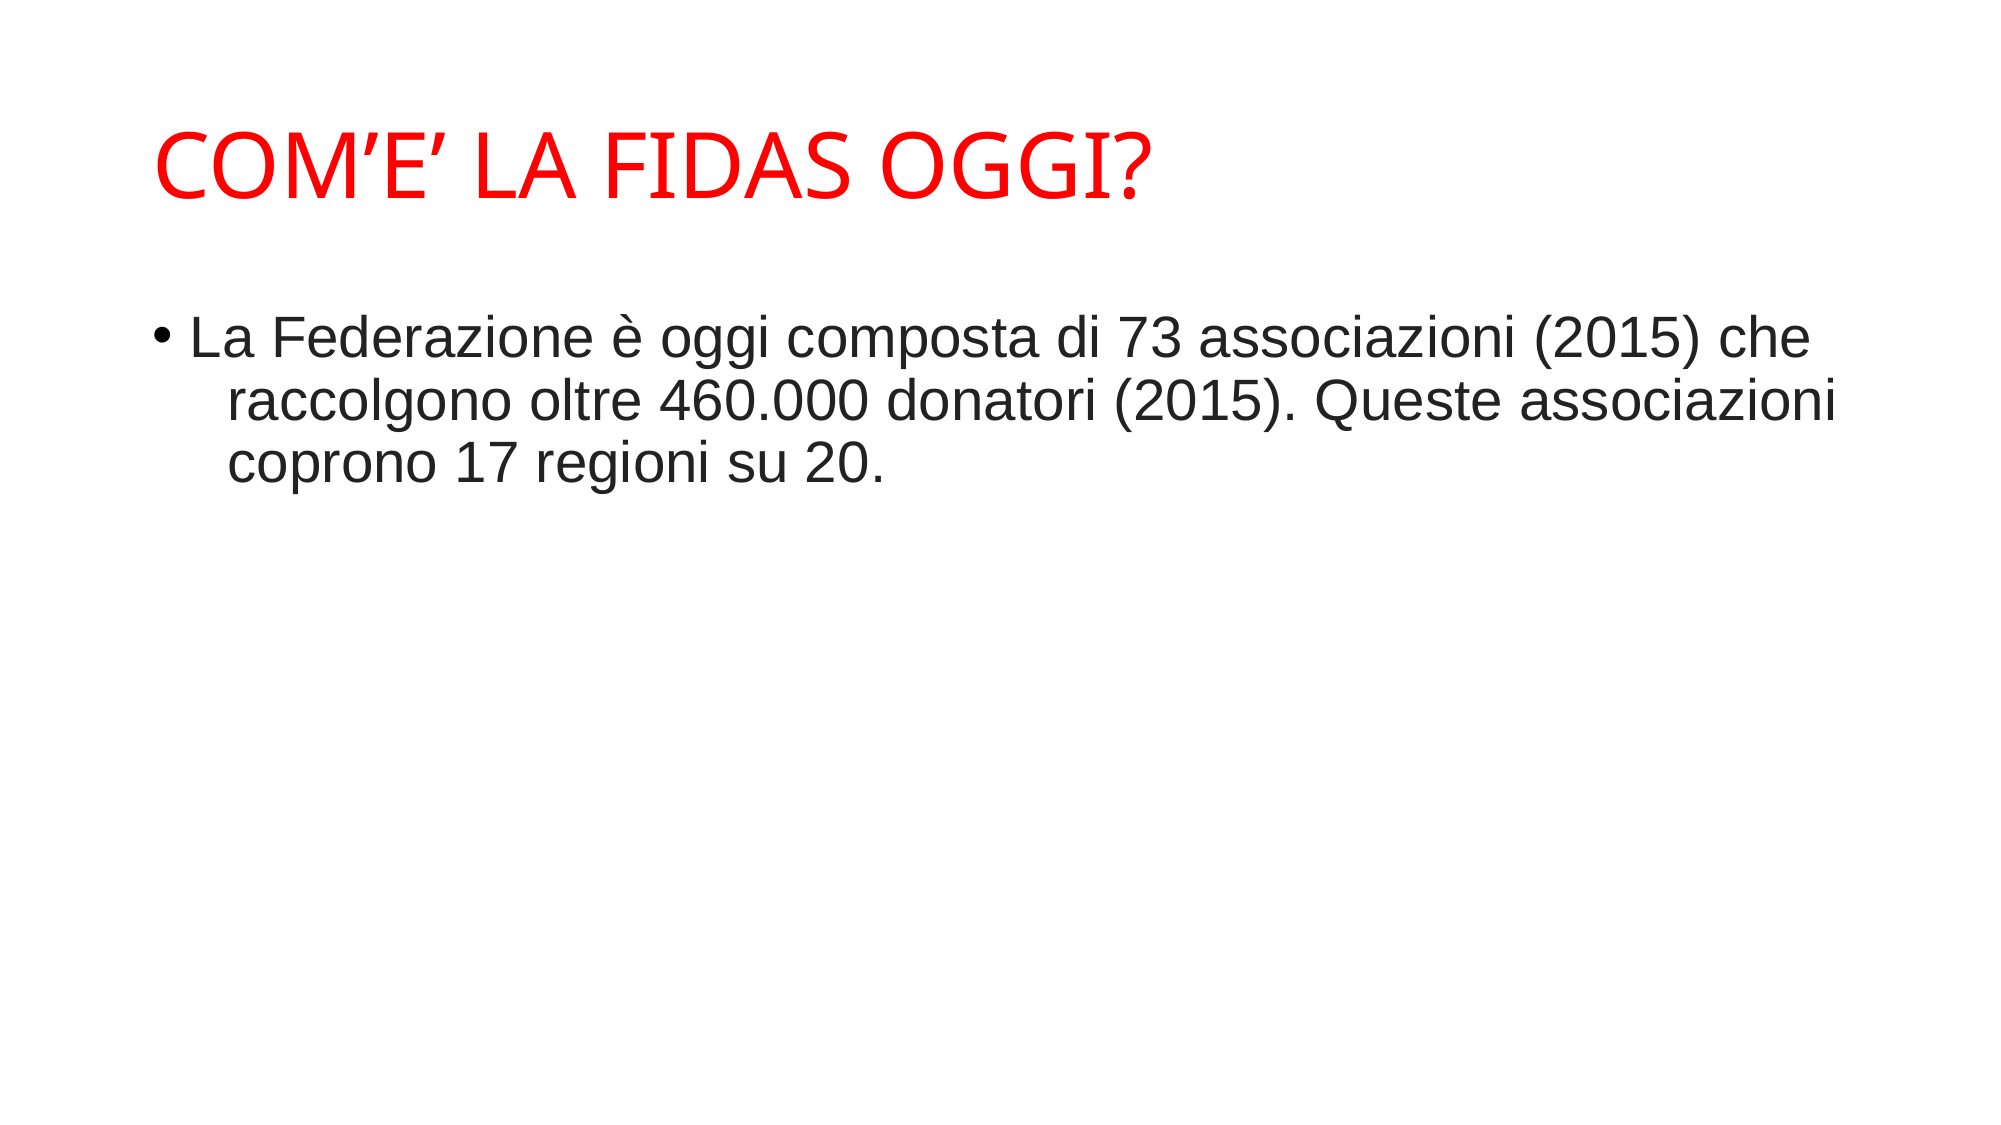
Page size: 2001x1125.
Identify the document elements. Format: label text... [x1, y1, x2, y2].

list La Federazione è oggi composta di 73 associazioni (2015) che raccolgono oltre 460.000 donatori (2015). Queste associazioni coprono 17 regioni su 20. [137, 299, 1863, 1014]
title COM’E’ LA FIDAS OGGI? [137, 59, 1863, 278]
